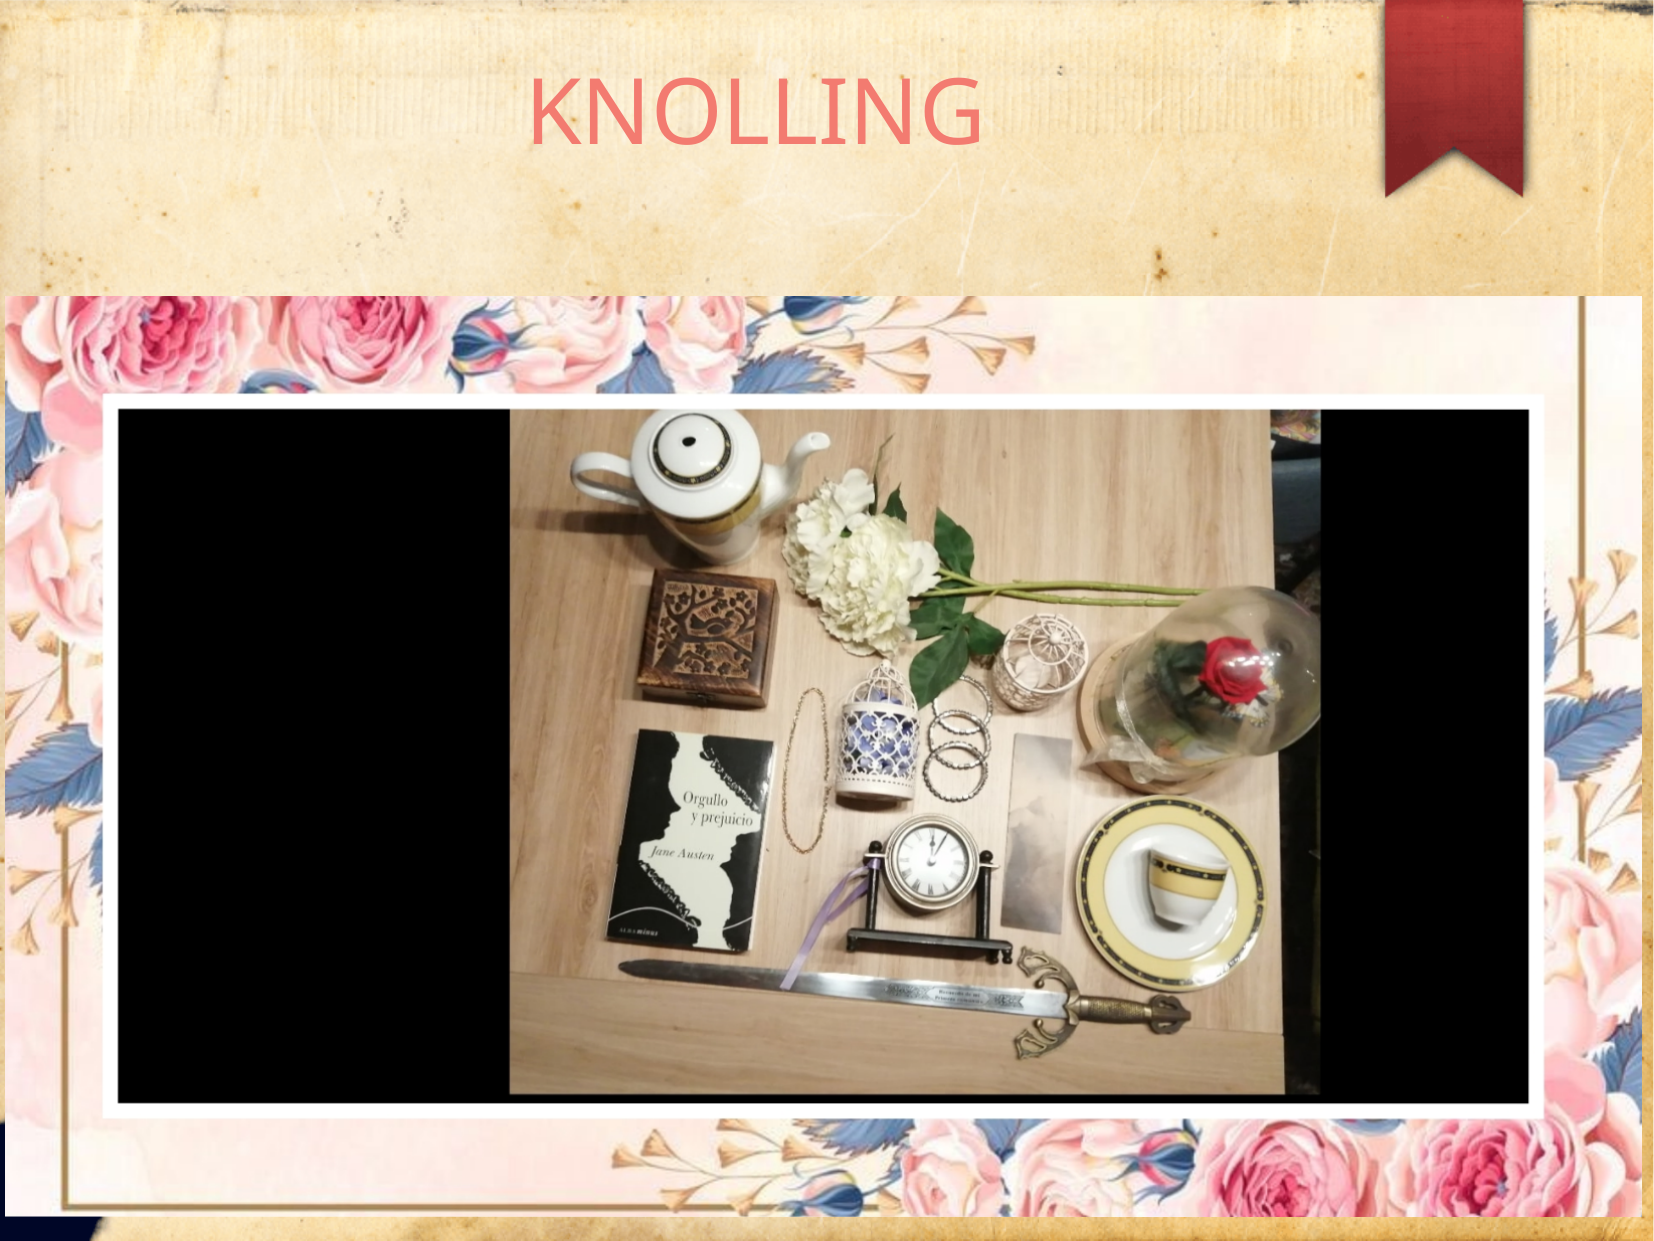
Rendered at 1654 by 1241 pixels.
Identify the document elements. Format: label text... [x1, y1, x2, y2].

picture [0, 0, 1654, 1241]
title KNOLLING [11, 5, 1501, 213]
